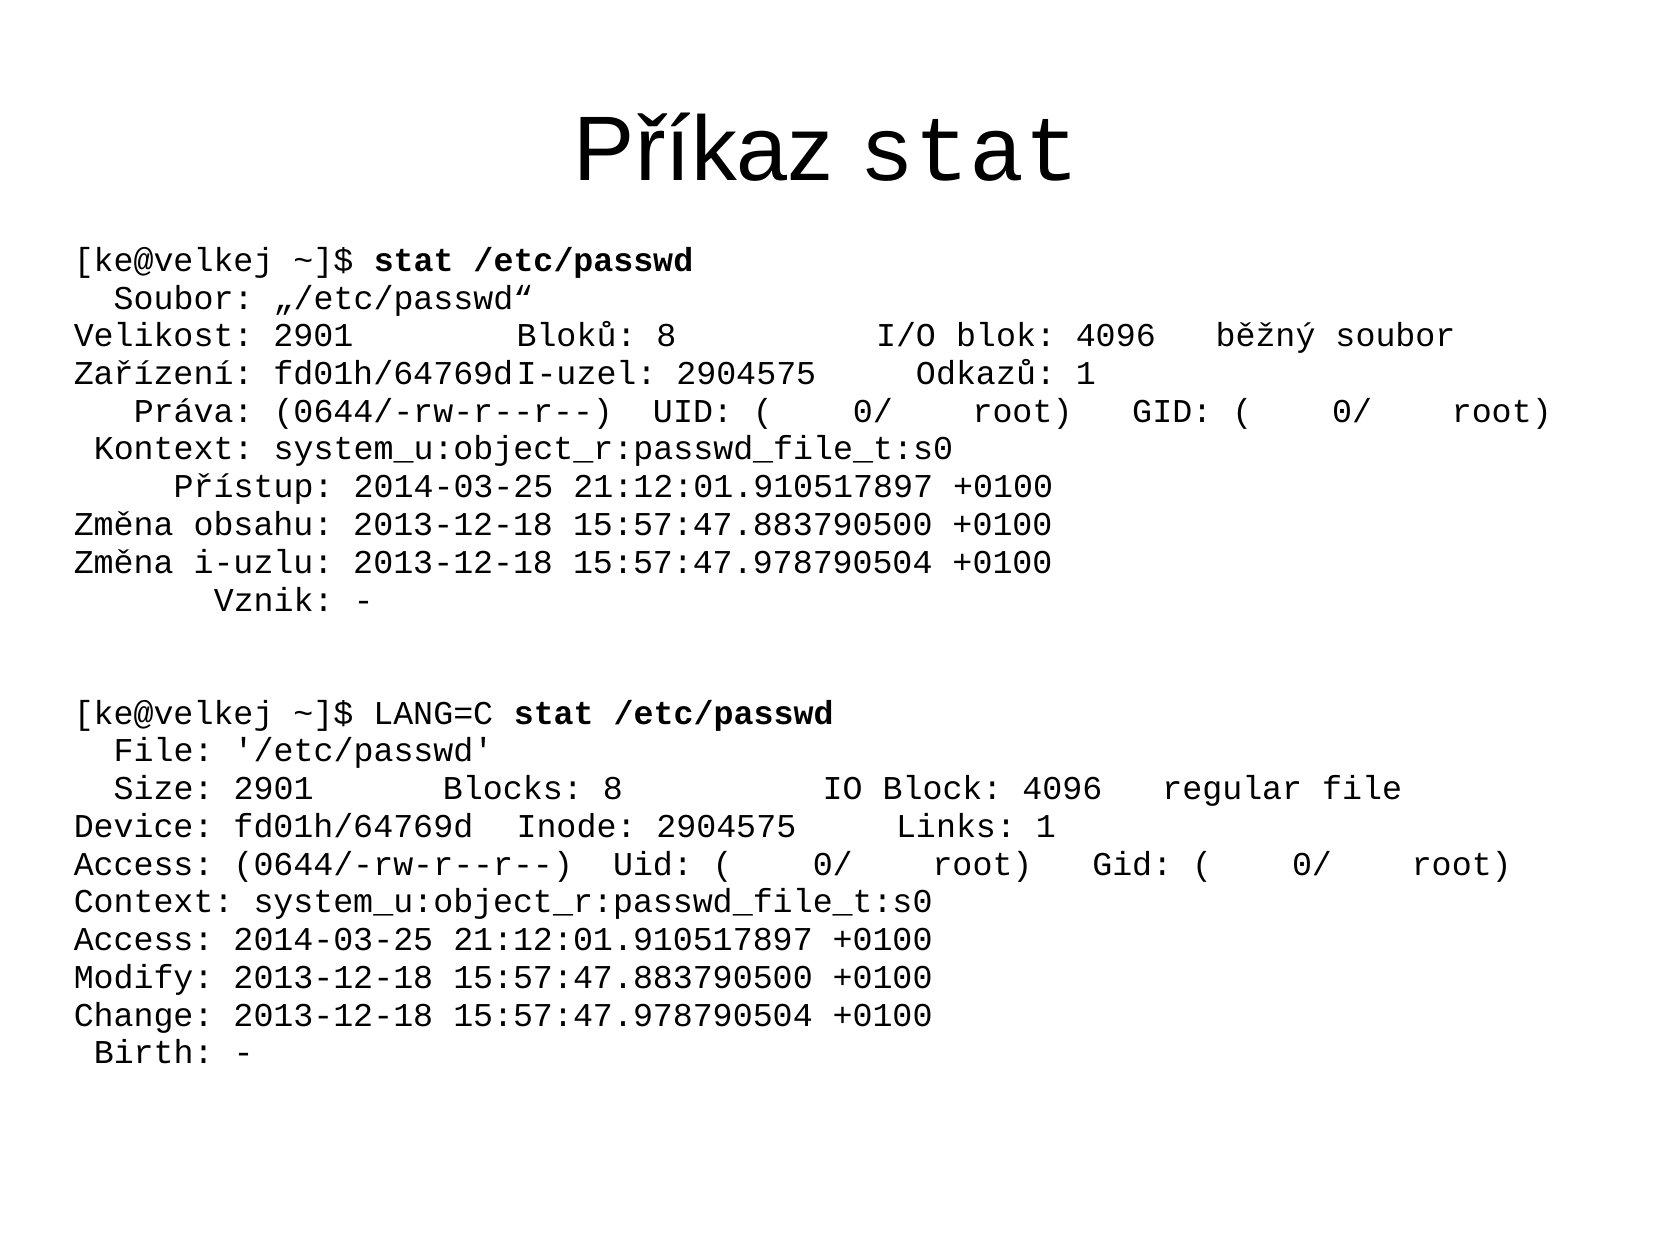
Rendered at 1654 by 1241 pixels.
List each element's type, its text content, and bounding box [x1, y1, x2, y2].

text_box [ke@velkej ~]$ stat /etc/passwd Soubor: „/etc/passwd“ Velikost: 2901 Bloků: 8 I/O blok: 4096 běžný soubor Zařízení: fd01h/64769d I-uzel: 2904575 Odkazů: 1 Práva: (0644/-rw-r--r--) UID: ( 0/ root) GID: ( 0/ root) Kontext: system_u:object_r:passwd_file_t:s0 Přístup: 2014-03-25 21:12:01.910517897 +0100 Změna obsahu: 2013-12-18 15:57:47.883790500 +0100 Změna i-uzlu: 2013-12-18 15:57:47.978790504 +0100 Vznik: - [ke@velkej ~]$ LANG=C stat /etc/passwd File: '/etc/passwd' Size: 2901 Blocks: 8 IO Block: 4096 regular file Device: fd01h/64769d Inode: 2904575 Links: 1 Access: (0644/-rw-r--r--) Uid: ( 0/ root) Gid: ( 0/ root) Context: system_u:object_r:passwd_file_t:s0 Access: 2014-03-25 21:12:01.910517897 +0100 Modify: 2013-12-18 15:57:47.883790500 +0100 Change: 2013-12-18 15:57:47.978790504 +0100 Birth: - [59, 236, 1625, 1211]
title Příkaz stat [82, 56, 1571, 236]
